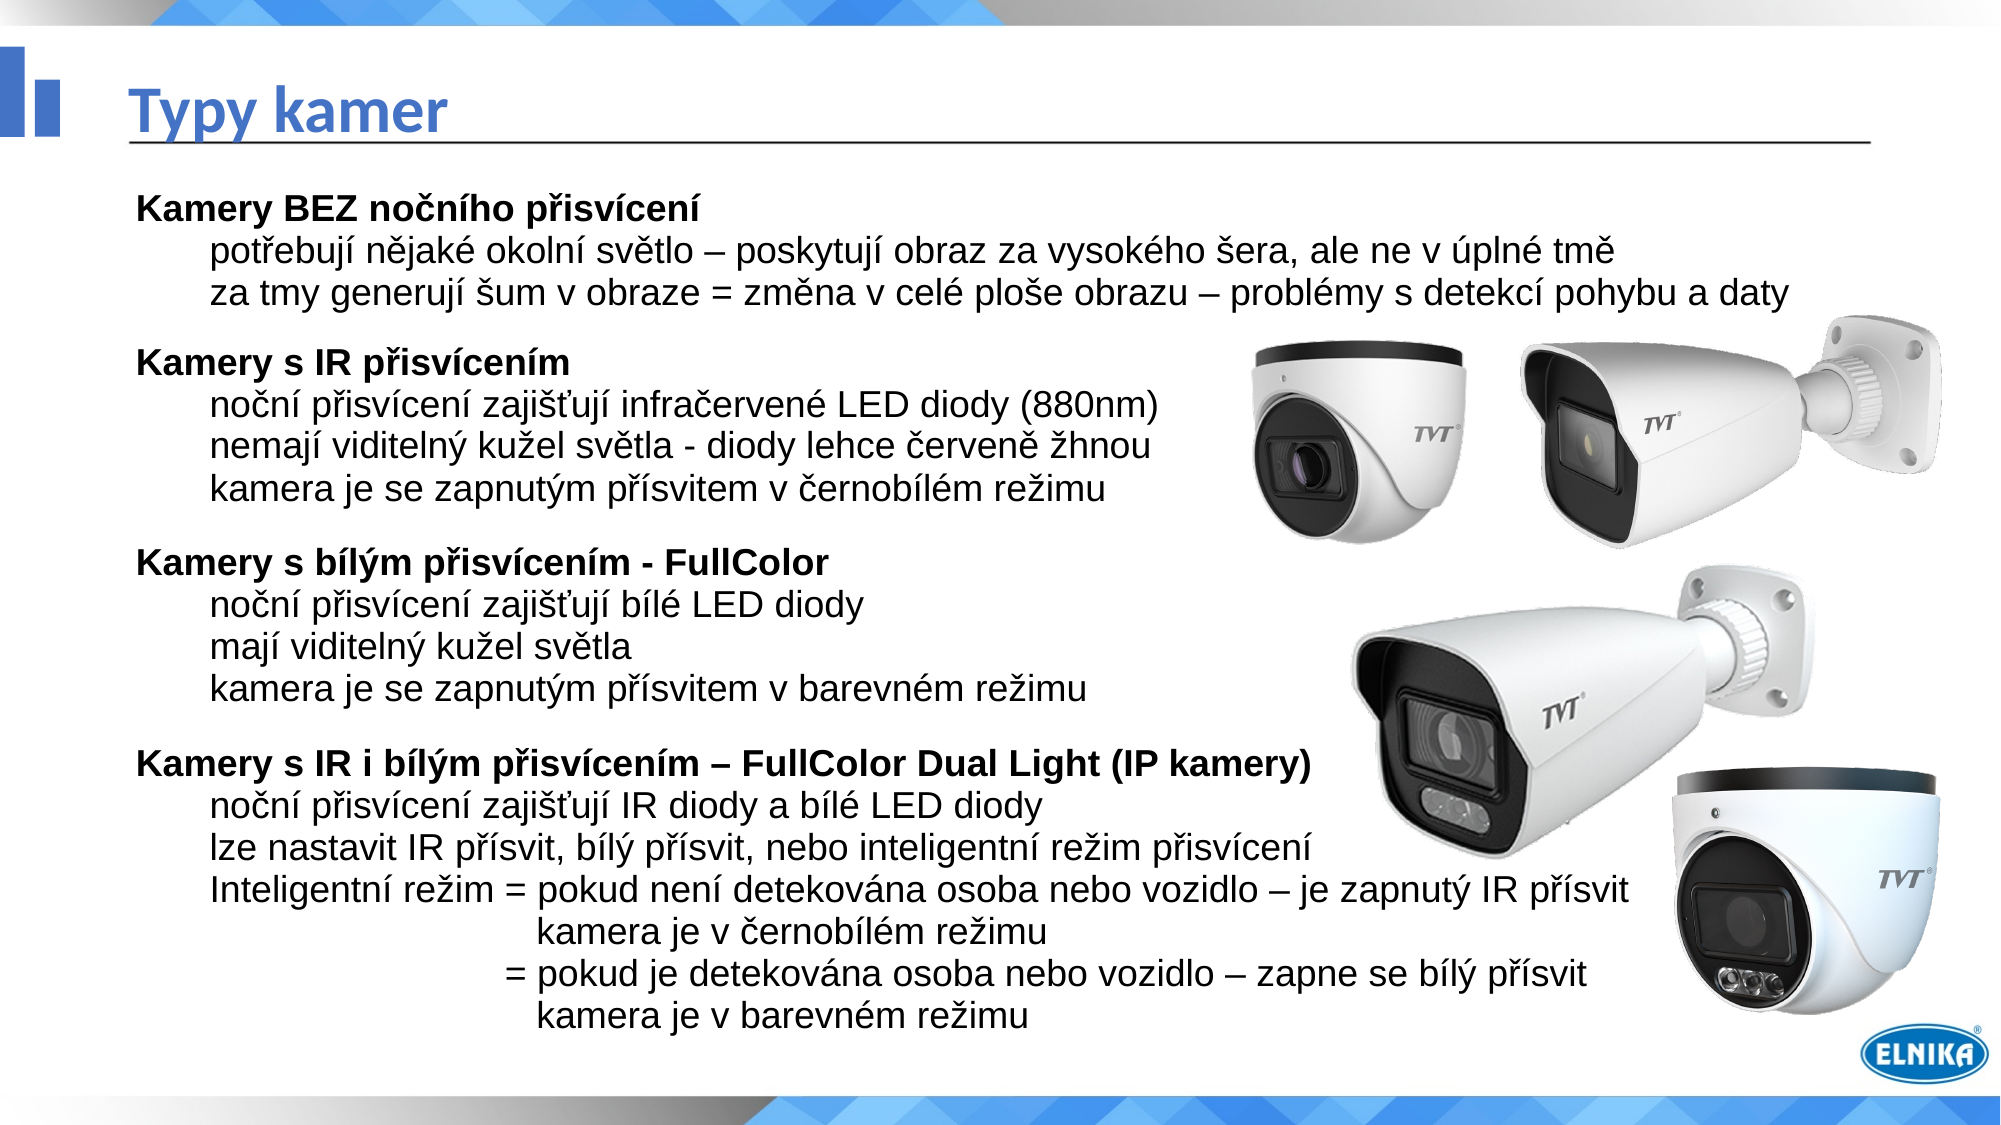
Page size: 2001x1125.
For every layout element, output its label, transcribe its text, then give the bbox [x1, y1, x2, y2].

text_box Kamery s IR přisvícením noční přisvícení zajišťují infračervené LED diody (880nm) nemají viditelný kužel světla - diody lehce červeně žhnou kamera je se zapnutým přísvitem v černobílém režimu [118, 330, 1239, 520]
text_box Kamery s IR i bílým přisvícením – FullColor Dual Light (IP kamery) noční přisvícení zajišťují IR diody a bílé LED diody lze nastavit IR přísvit, bílý přísvit, nebo inteligentní režim přisvícení Inteligentní režim = pokud není detekována osoba nebo vozidlo – je zapnutý IR přísvit kamera je v černobílém režimu = pokud je detekována osoba nebo vozidlo – zapne se bílý přísvit kamera je v barevném režimu [118, 732, 1890, 1125]
text_box Kamery s bílým přisvícením - FullColor noční přisvícení zajišťují bílé LED diody mají viditelný kužel světla kamera je se zapnutým přísvitem v barevném režimu [118, 531, 1328, 721]
text_box Typy kamer [78, 58, 1152, 154]
text_box Kamery BEZ nočního přisvícení potřebují nějaké okolní světlo – poskytují obraz za vysokého šera, ale ne v úplné tmě za tmy generují šum v obraze = změna v celé ploše obrazu – problémy s detekcí pohybu a daty [118, 177, 1861, 330]
picture [0, 0, 2001, 1125]
